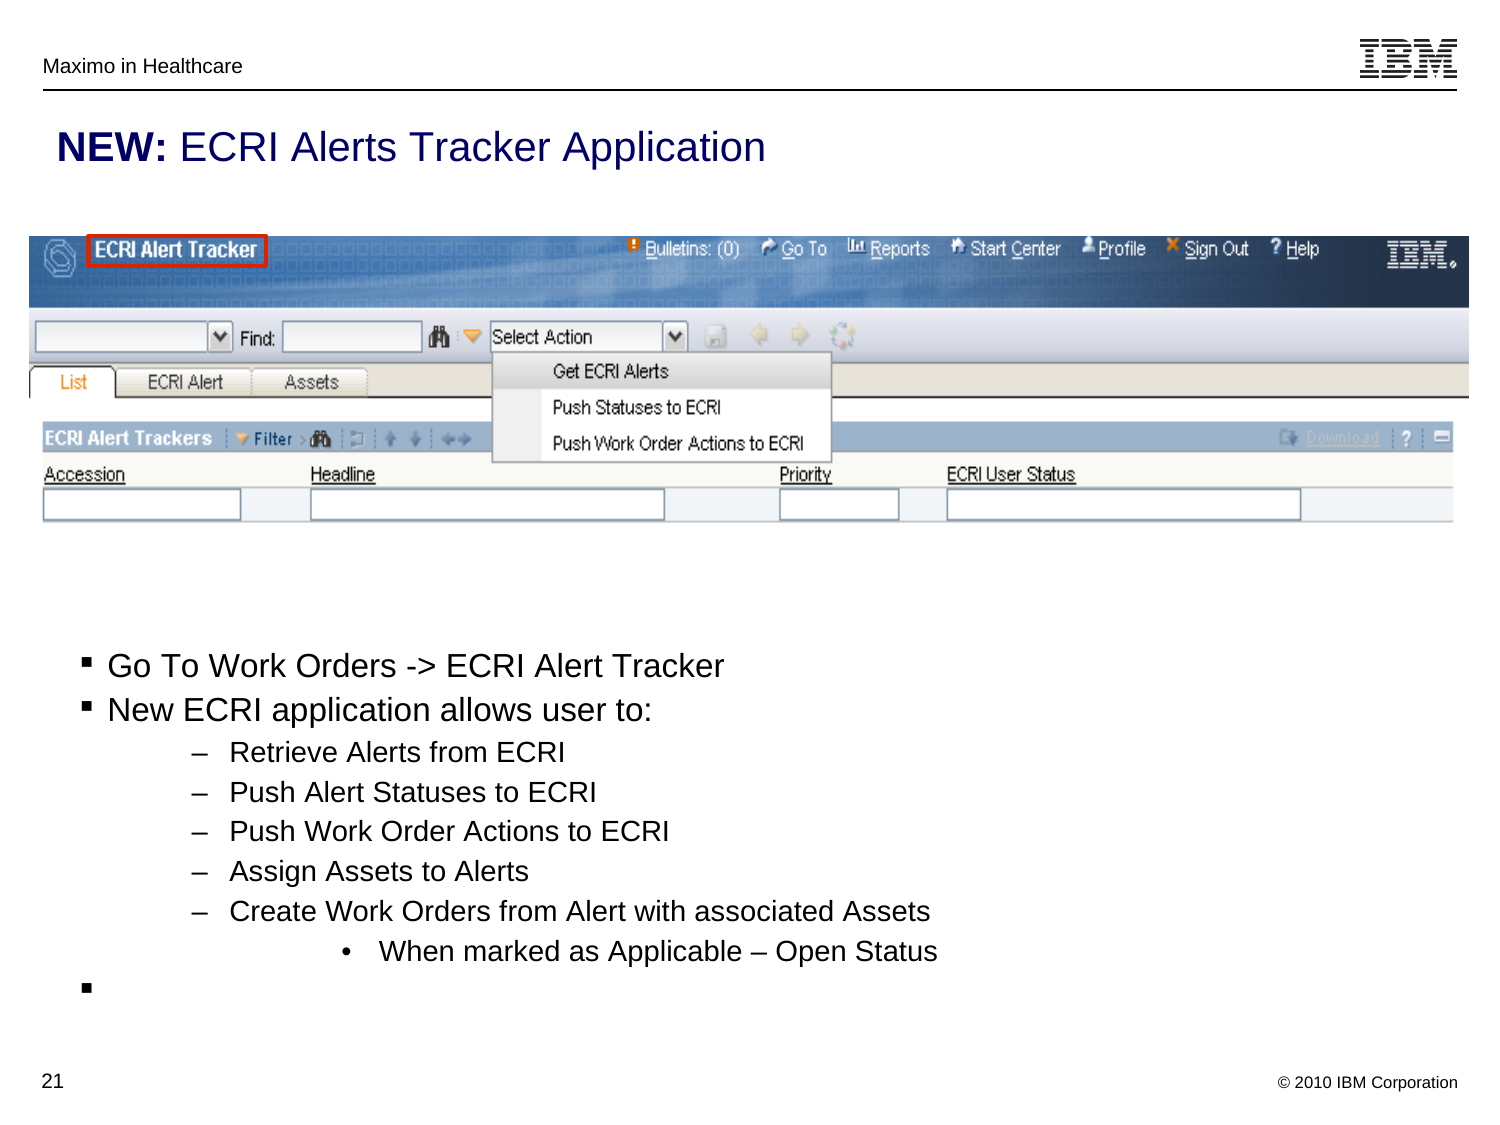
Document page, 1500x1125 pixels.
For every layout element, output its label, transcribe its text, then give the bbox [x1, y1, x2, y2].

picture [91, 238, 264, 264]
title NEW: ECRI Alerts Tracker Application [41, 100, 1480, 191]
picture [29, 236, 1469, 532]
list Go To Work Orders -> ECRI Alert Tracker New ECRI application allows user to: Retrieve Alerts from ECRI Push Alert Statuses to ECRI Push Work Order Actions to ECRI Assign Assets to Alerts Create Work Orders from Alert with associated Assets When marked as Applicable – Open Status [79, 649, 1500, 1034]
picture [1360, 39, 1457, 78]
